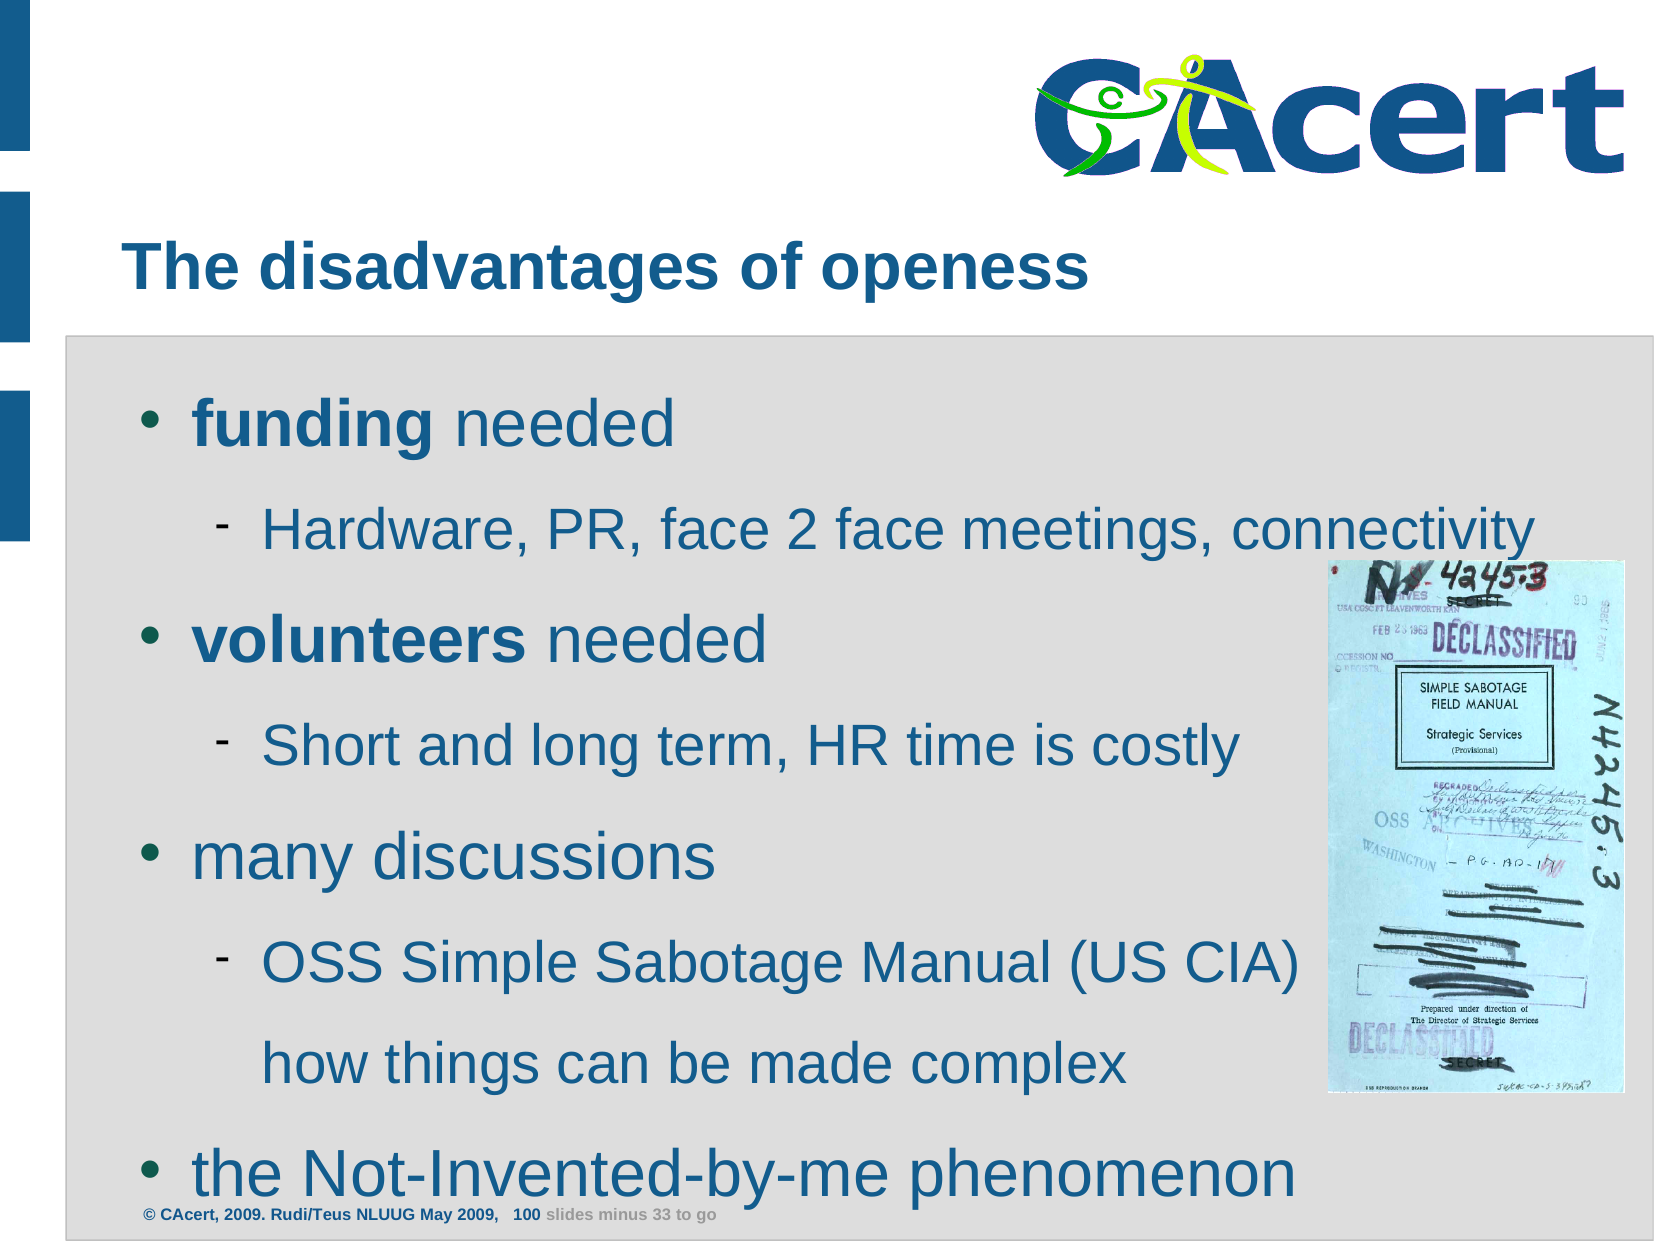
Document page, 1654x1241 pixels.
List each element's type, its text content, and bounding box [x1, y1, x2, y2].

list funding needed Hardware, PR, face 2 face meetings, connectivity volunteers needed Short and long term, HR time is costly many discussions OSS Simple Sabotage Manual (US CIA) how things can be made complex the Not-Invented-by-me phenomenon [121, 344, 1594, 1241]
picture [1328, 560, 1625, 1093]
picture [1033, 53, 1625, 178]
title The disadvantages of openess [121, 177, 1533, 315]
